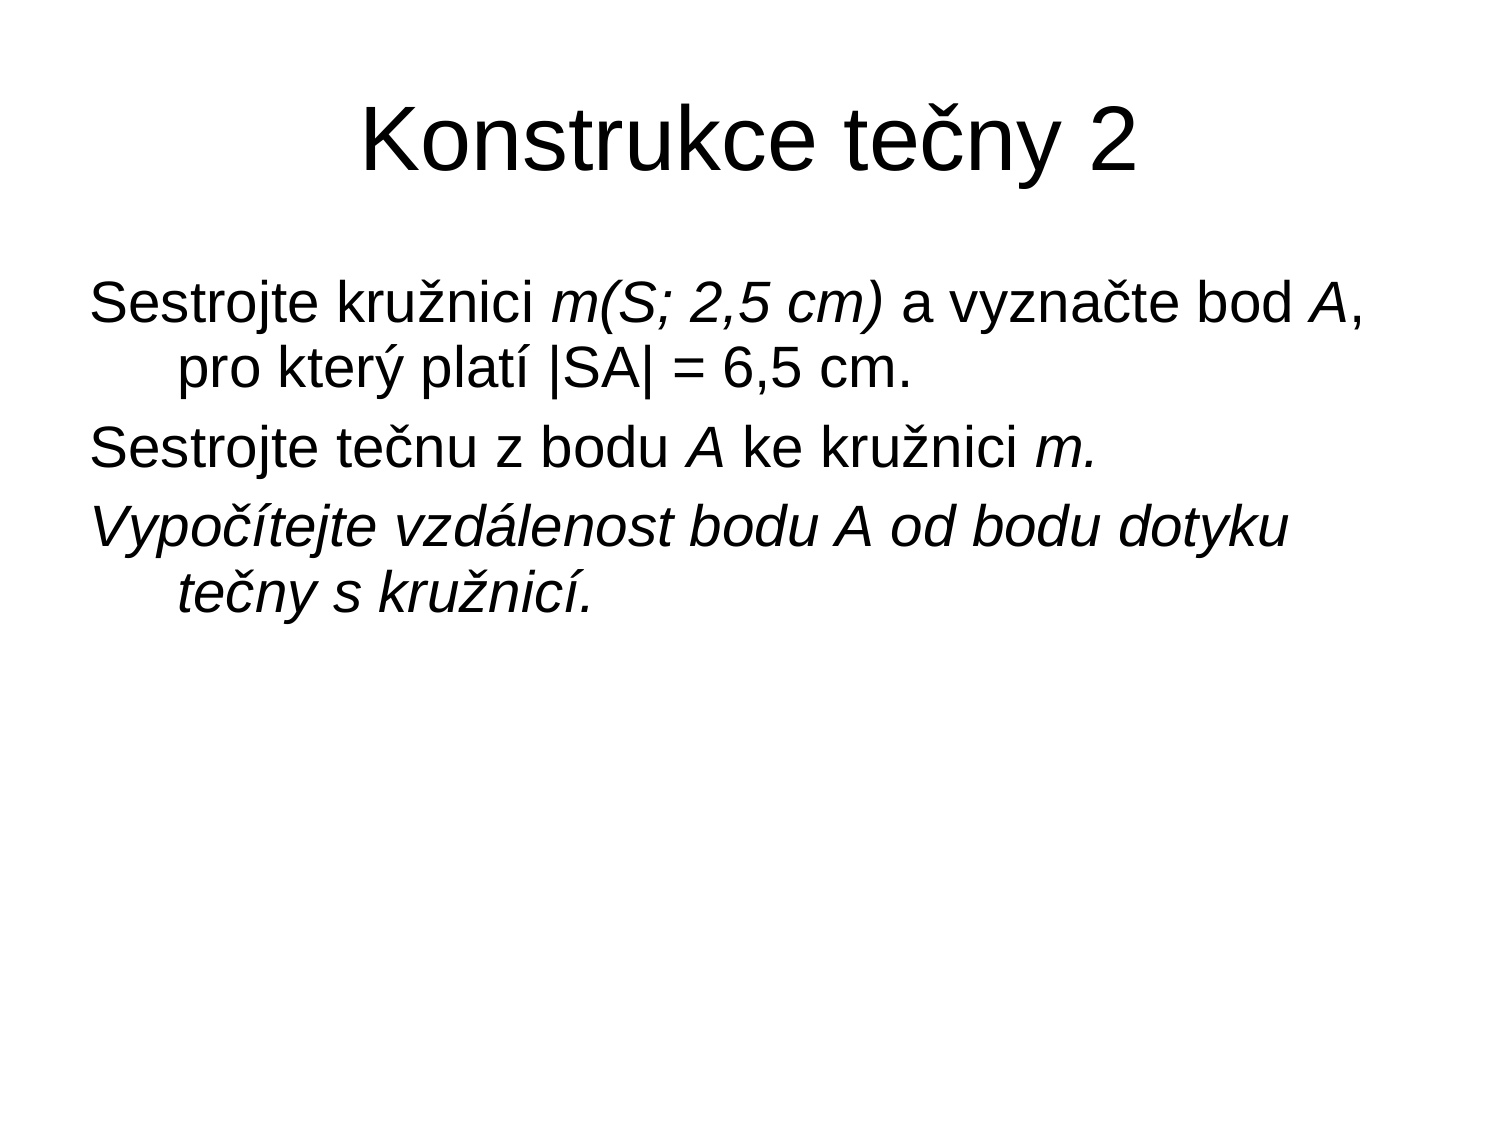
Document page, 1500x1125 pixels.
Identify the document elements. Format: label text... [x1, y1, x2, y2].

title Konstrukce tečny 2 [75, 45, 1426, 233]
list Sestrojte kružnici m(S; 2,5 cm) a vyznačte bod A, pro který platí |SA| = 6,5 cm. Sestrojte tečnu z bodu A ke kružnici m. Vypočítejte vzdálenost bodu A od bodu dotyku tečny s kružnicí. [75, 262, 1436, 658]
